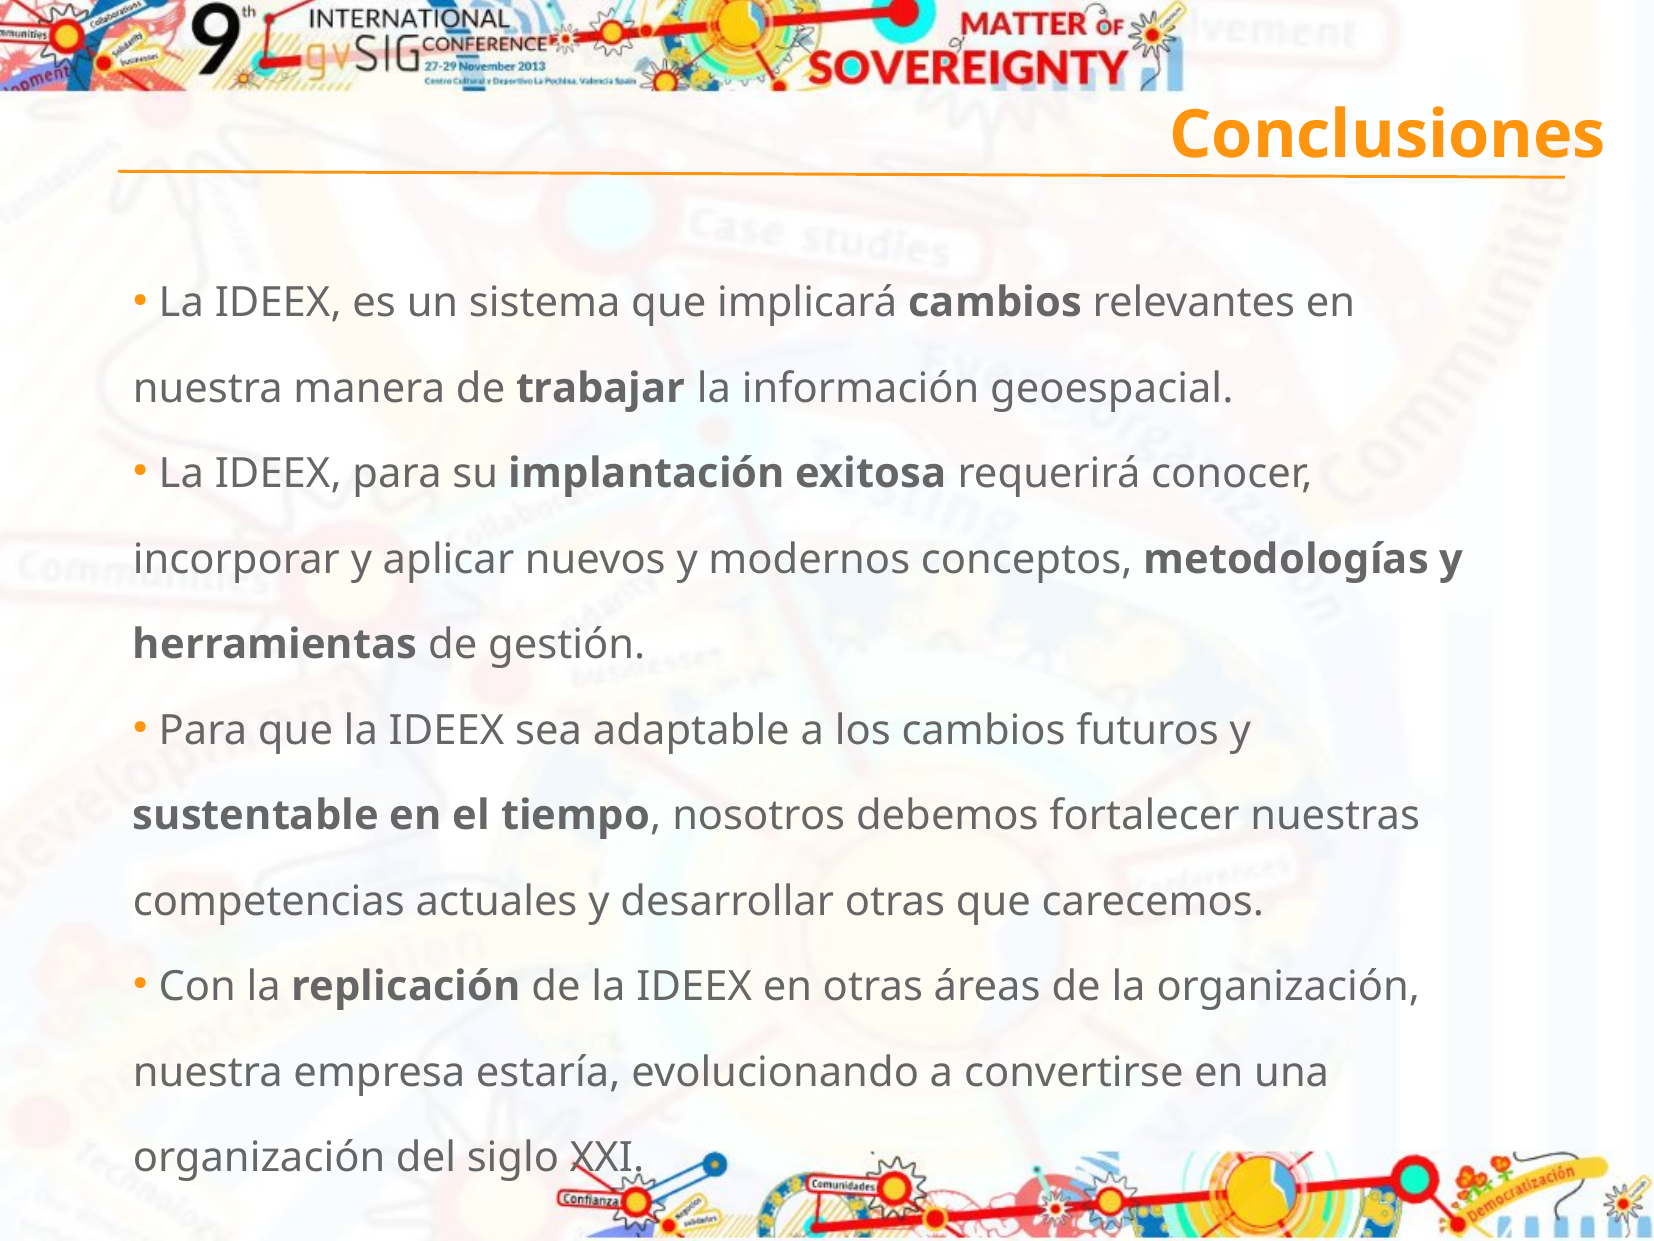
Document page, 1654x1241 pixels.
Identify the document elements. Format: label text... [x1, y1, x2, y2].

text_box La IDEEX, es un sistema que implicará cambios relevantes en nuestra manera de trabajar la información geoespacial. La IDEEX, para su implantación exitosa requerirá conocer, incorporar y aplicar nuevos y modernos conceptos, metodologías y herramientas de gestión. Para que la IDEEX sea adaptable a los cambios futuros y sustentable en el tiempo, nosotros debemos fortalecer nuestras competencias actuales y desarrollar otras que carecemos. Con la replicación de la IDEEX en otras áreas de la organización, nuestra empresa estaría, evolucionando a convertirse en una organización del siglo XXI. [118, 236, 1506, 1172]
picture [0, 0, 1654, 1241]
title Conclusiones [118, 82, 1607, 181]
